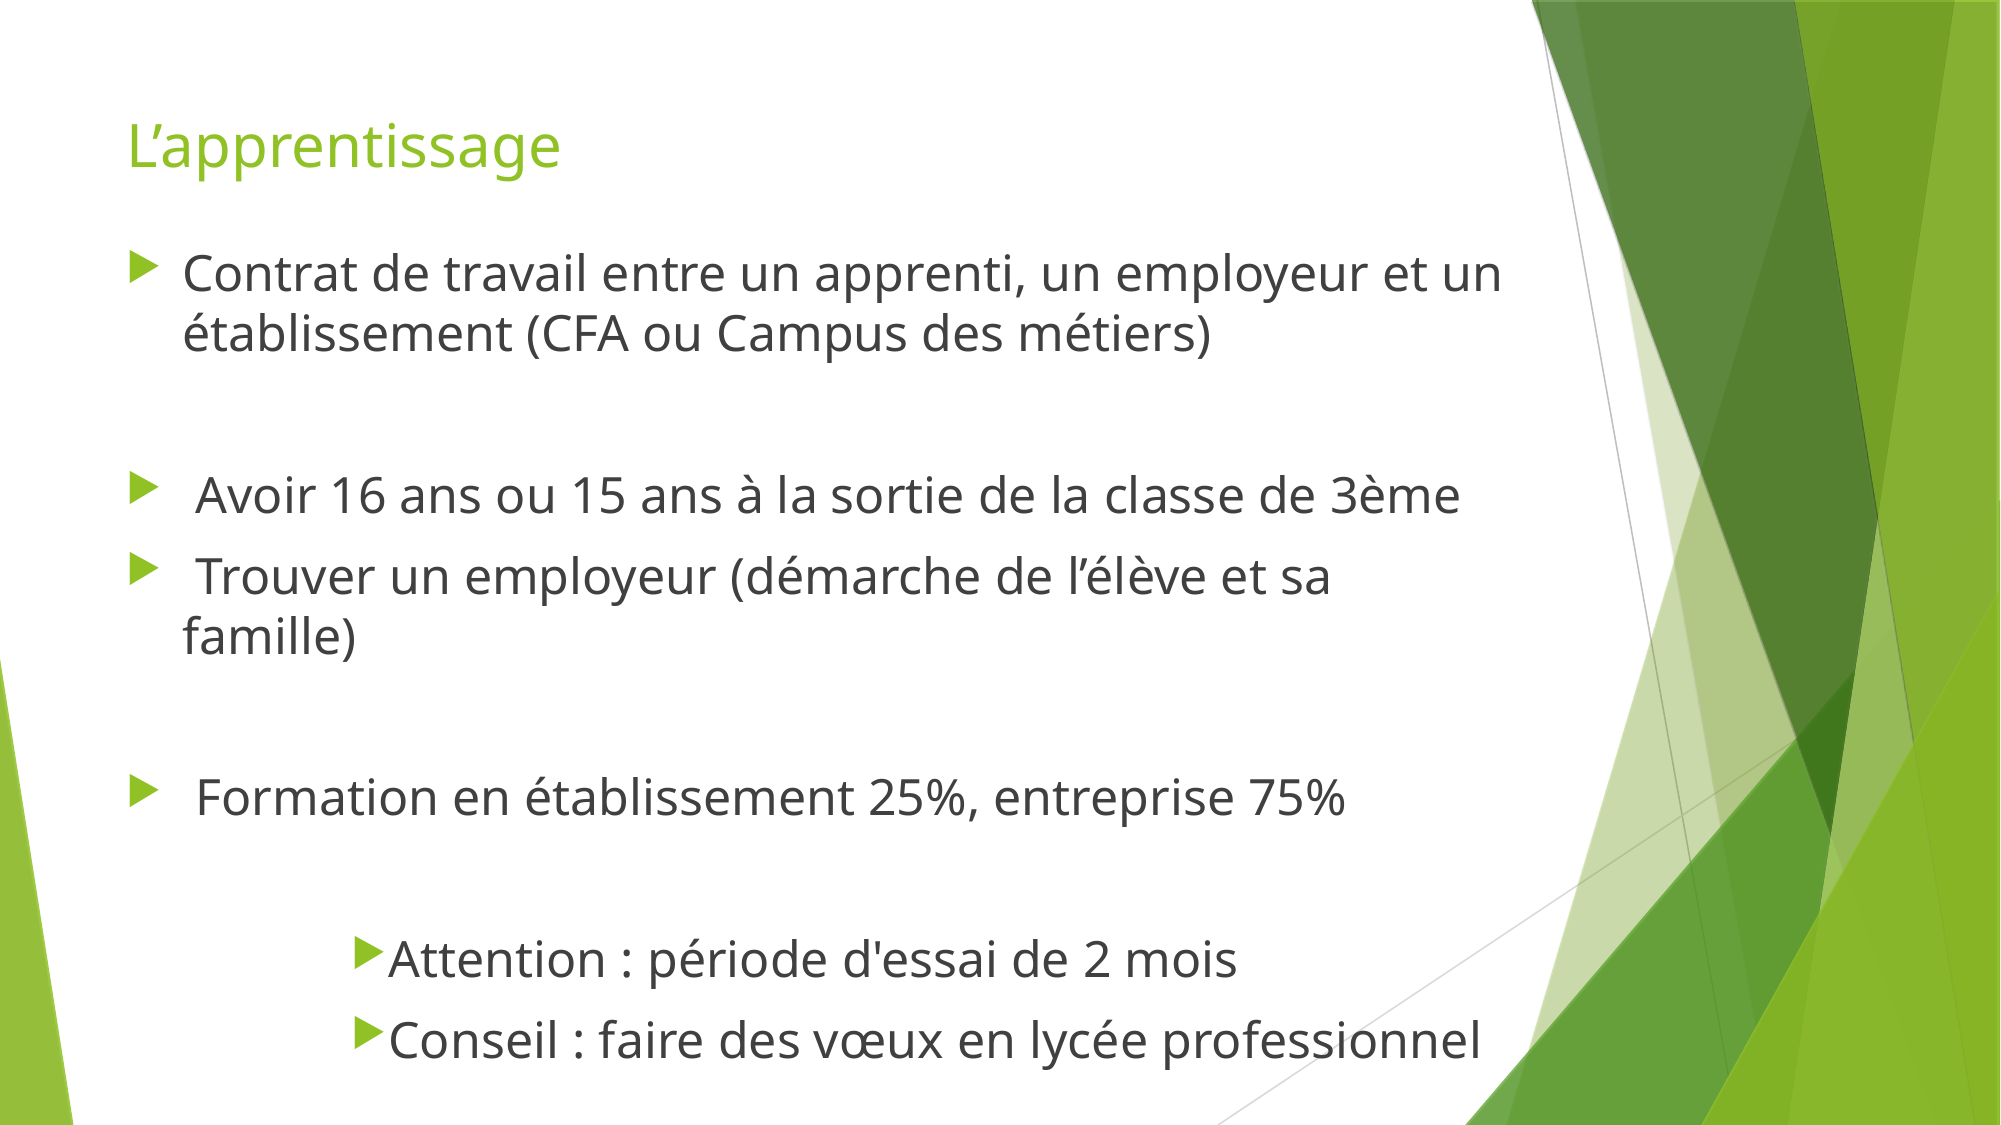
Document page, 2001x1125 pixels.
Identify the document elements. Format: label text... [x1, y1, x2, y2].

list Contrat de travail entre un apprenti, un employeur et un établissement (CFA ou Campus des métiers) Avoir 16 ans ou 15 ans à la sortie de la classe de 3ème Trouver un employeur (démarche de l’élève et sa famille) Formation en établissement 25%, entreprise 75% Attention : période d'essai de 2 mois Conseil : faire des vœux en lycée professionnel [111, 234, 1522, 1046]
title L’apprentissage [111, 99, 1522, 234]
